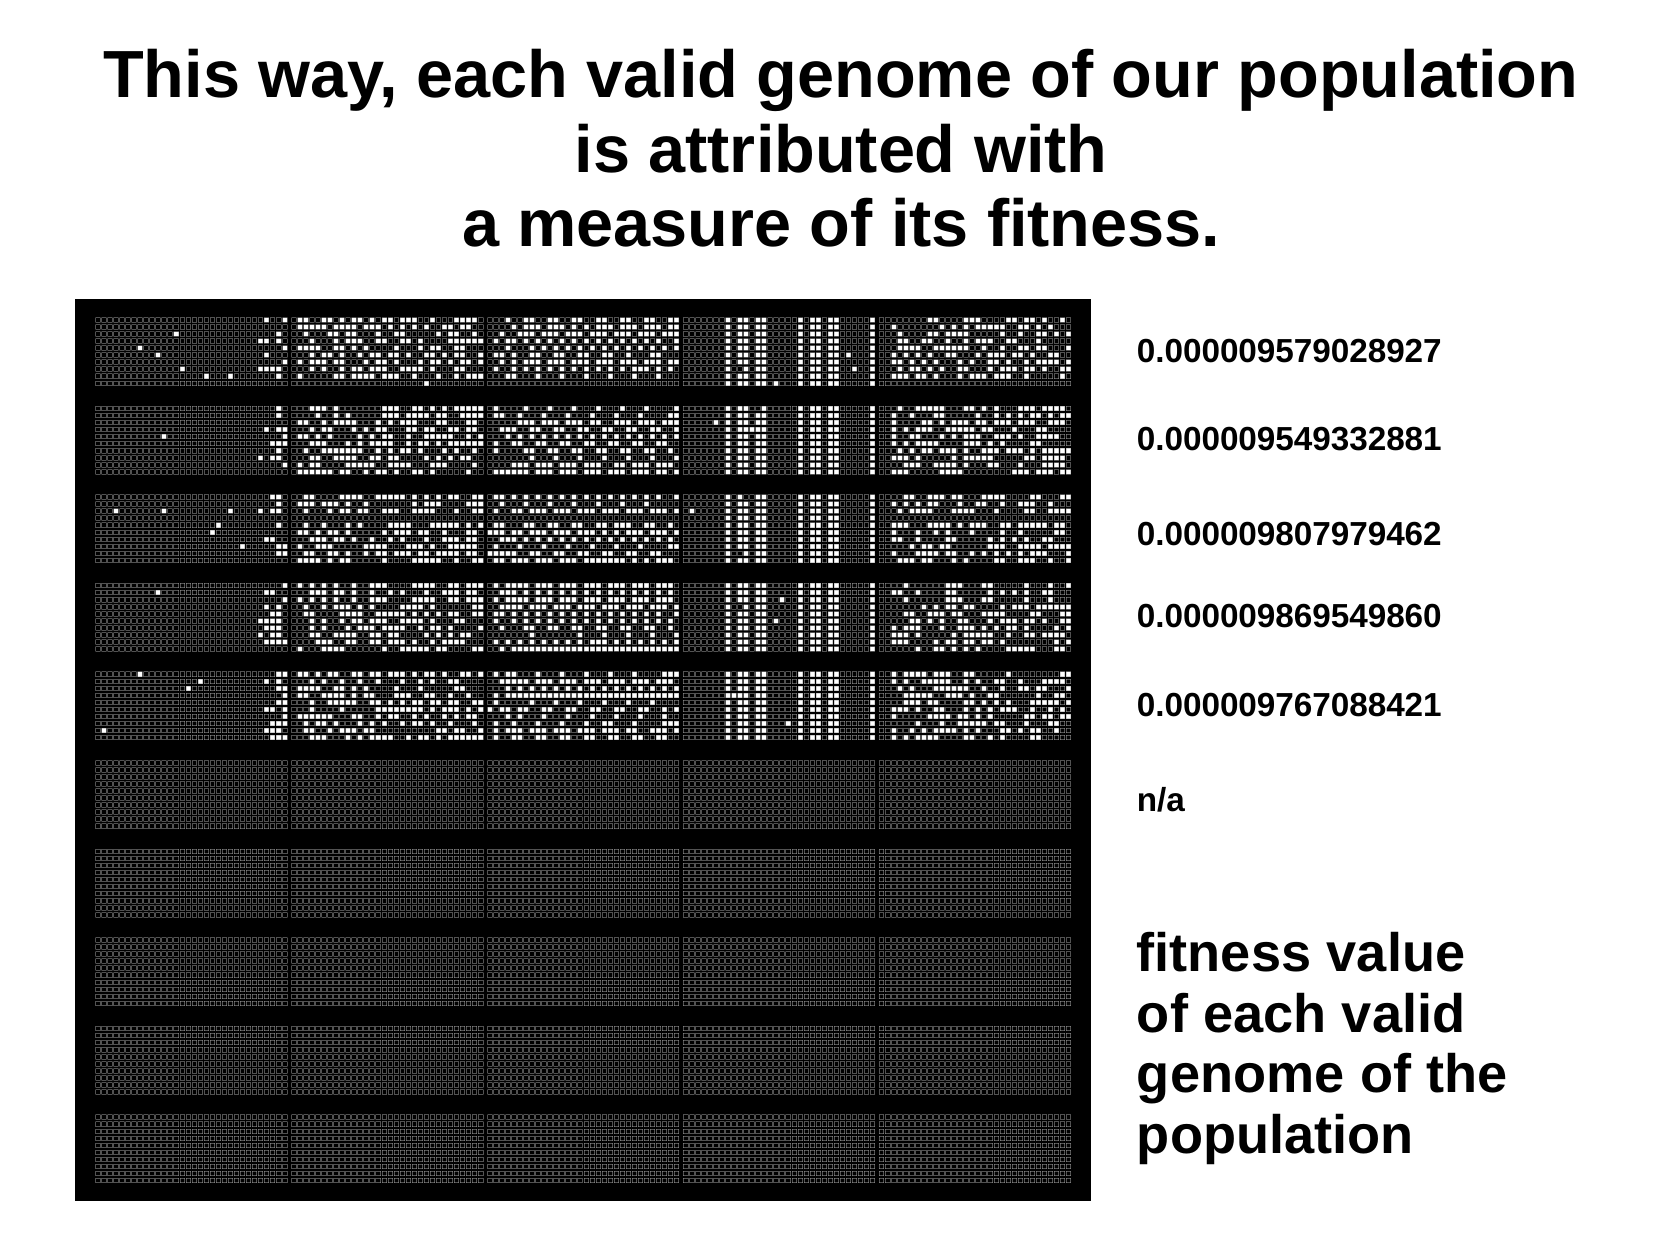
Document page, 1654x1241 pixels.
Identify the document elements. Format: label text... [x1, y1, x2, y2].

text_box 0.000009807979462 [1122, 507, 1565, 562]
text_box 0.000009579028927 [1122, 324, 1565, 378]
text_box 0.000009767088421 [1122, 679, 1565, 733]
text_box 0.000009549332881 [1122, 413, 1565, 467]
text_box This way, each valid genome of our population is attributed with a measure of its fitness. [29, 29, 1654, 269]
text_box fitness value of each valid genome of the population [1122, 915, 1625, 1179]
text_box 0.000009869549860 [1122, 590, 1565, 644]
text_box n/a [1122, 773, 1565, 827]
picture [75, 299, 1091, 1201]
